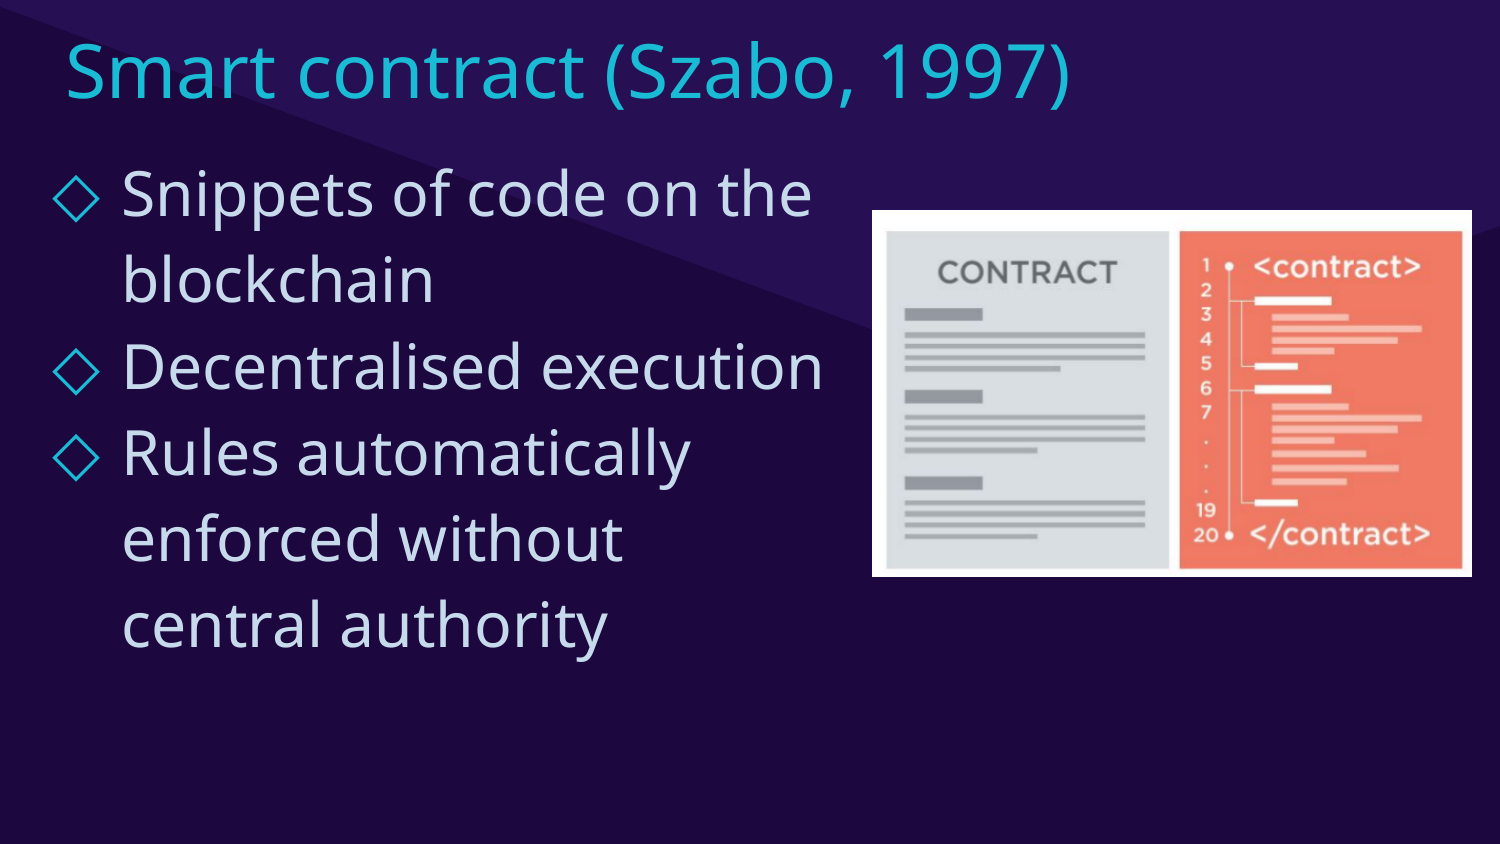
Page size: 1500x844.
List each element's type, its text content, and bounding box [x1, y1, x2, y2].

picture [872, 210, 1472, 577]
list Snippets of code on the blockchain Decentralised execution Rules automatically enforced without central authority [31, 128, 852, 777]
title Smart contract (Szabo, 1997) [50, 22, 1472, 129]
